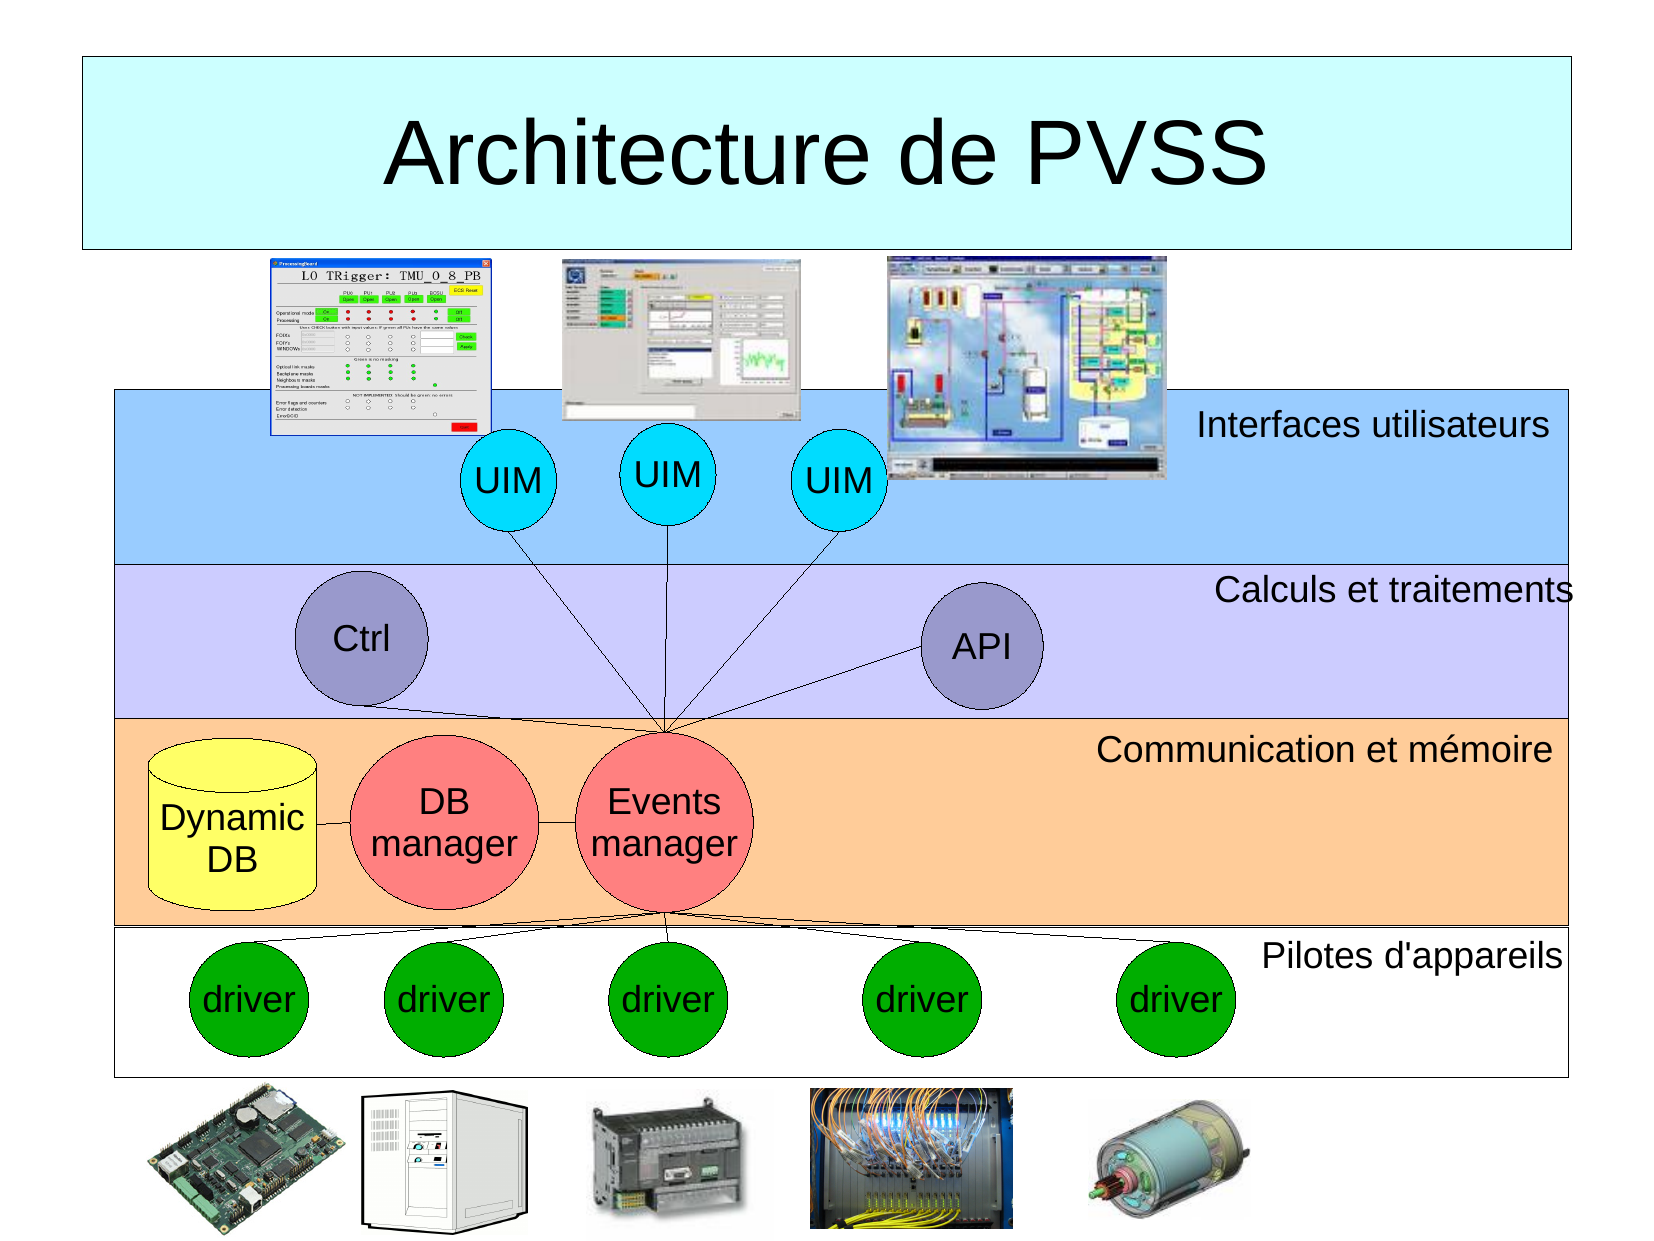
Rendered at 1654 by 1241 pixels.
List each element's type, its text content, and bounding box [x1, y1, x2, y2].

text_box UIM [460, 429, 557, 532]
text_box UIM [619, 423, 717, 526]
picture [146, 1080, 346, 1240]
picture [270, 258, 492, 436]
text_box Calculs et traitements [1199, 561, 1590, 619]
picture [586, 1089, 774, 1241]
text_box API [921, 582, 1044, 710]
picture [1088, 1099, 1251, 1220]
text_box driver [384, 942, 504, 1058]
text_box UIM [791, 429, 888, 532]
text_box Communication et mémoire [1081, 720, 1569, 778]
text_box driver [189, 942, 309, 1058]
text_box Interfaces utilisateurs [1181, 396, 1566, 453]
text_box driver [608, 942, 728, 1058]
text_box Pilotes d'appareils [1246, 927, 1579, 985]
picture [810, 1088, 1013, 1229]
text_box Events manager [575, 732, 754, 912]
picture [361, 1090, 528, 1235]
picture [562, 259, 801, 421]
text_box driver [1116, 942, 1236, 1058]
text_box Ctrl [295, 571, 429, 706]
text_box driver [862, 942, 982, 1058]
title Architecture de PVSS [82, 56, 1572, 250]
text_box Dynamic DB [148, 738, 317, 911]
text_box DB manager [349, 735, 539, 910]
text_box [114, 389, 1569, 926]
picture [887, 256, 1167, 480]
